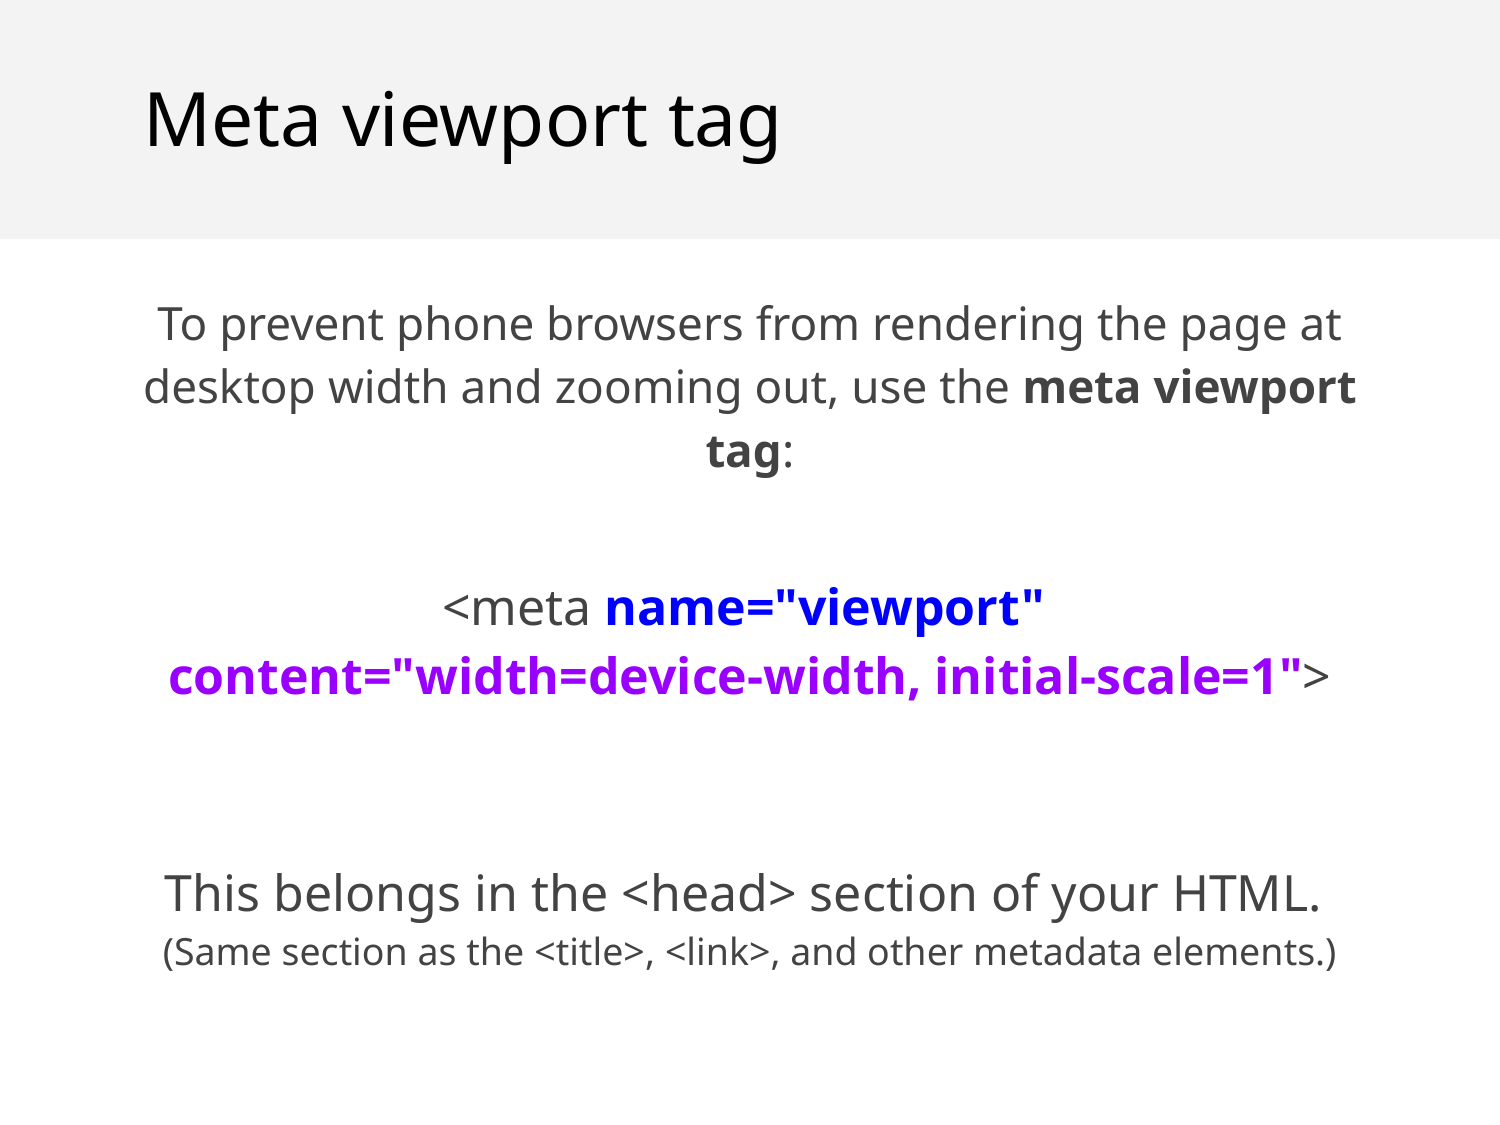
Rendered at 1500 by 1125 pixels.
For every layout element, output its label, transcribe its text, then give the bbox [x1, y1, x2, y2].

list To prevent phone browsers from rendering the page at desktop width and zooming out, use the meta viewport tag: <meta name="viewport" content="width=device-width, initial-scale=1"> This belongs in the <head> section of your HTML. (Same section as the <title>, <link>, and other metadata elements.) [89, 271, 1411, 1019]
title Meta viewport tag [128, 56, 1372, 183]
